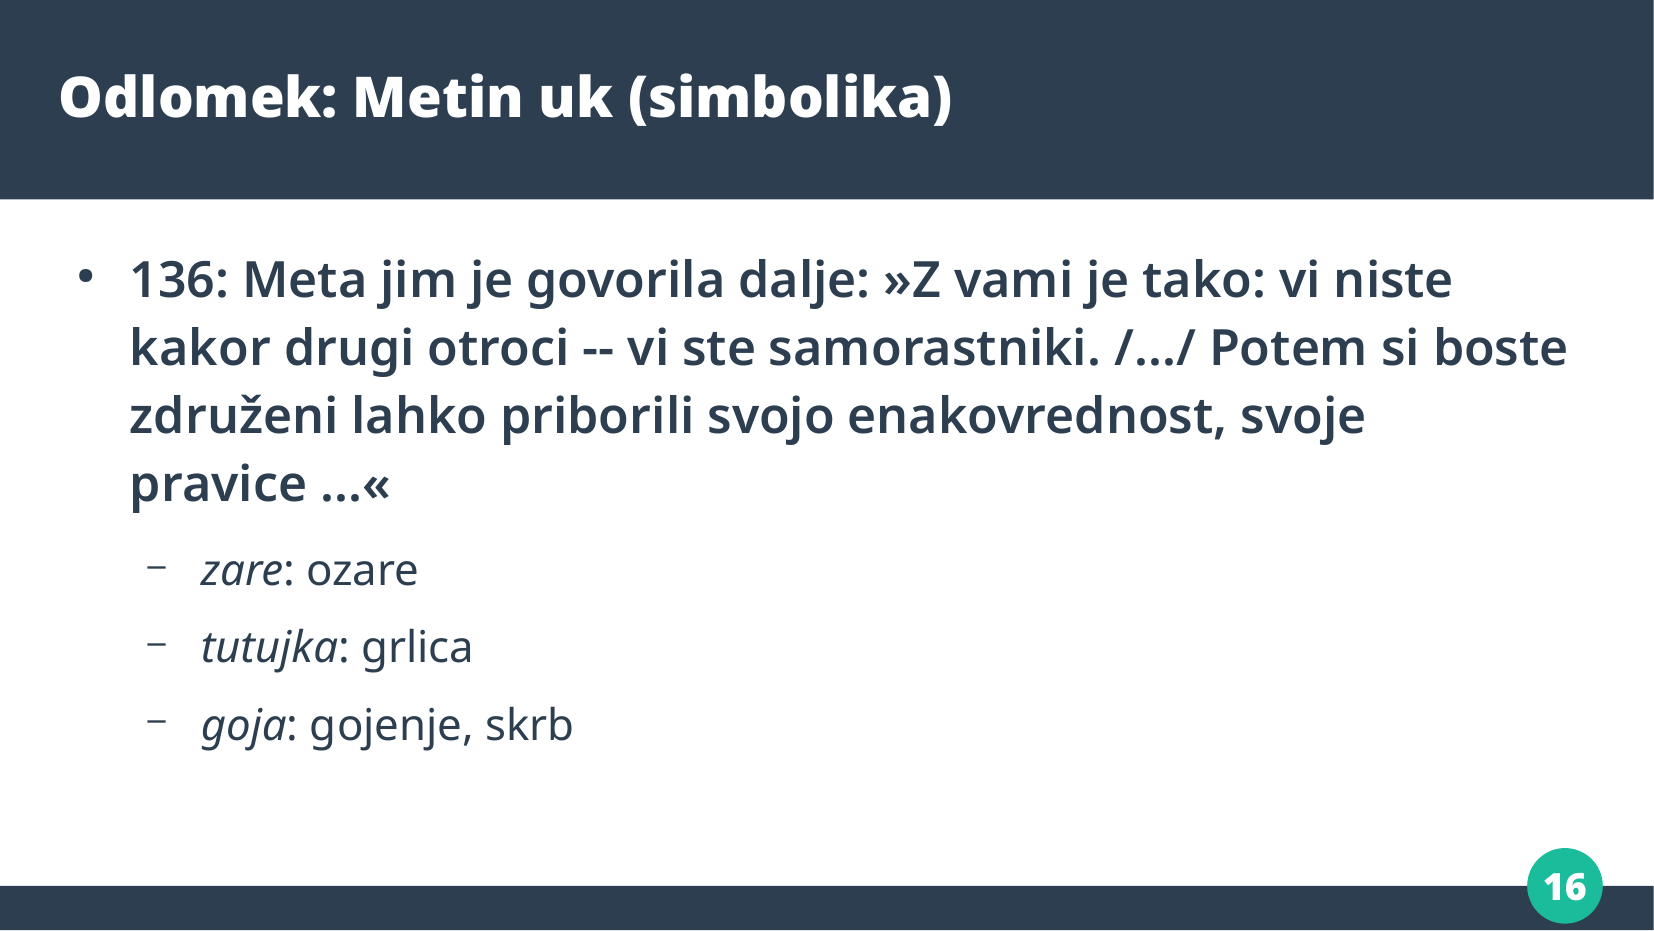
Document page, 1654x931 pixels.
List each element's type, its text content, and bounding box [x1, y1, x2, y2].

list 136: Meta jim je govorila dalje: »Z vami je tako: vi niste kakor drugi otroci -- vi ste samorastniki. /.../ Potem si boste združeni lahko priborili svojo enakovrednost, svoje pravice ...« zare: ozare tutujka: grlica goja: gojenje, skrb [59, 243, 1595, 864]
title Odlomek: Metin uk (simbolika) [59, 37, 1595, 155]
